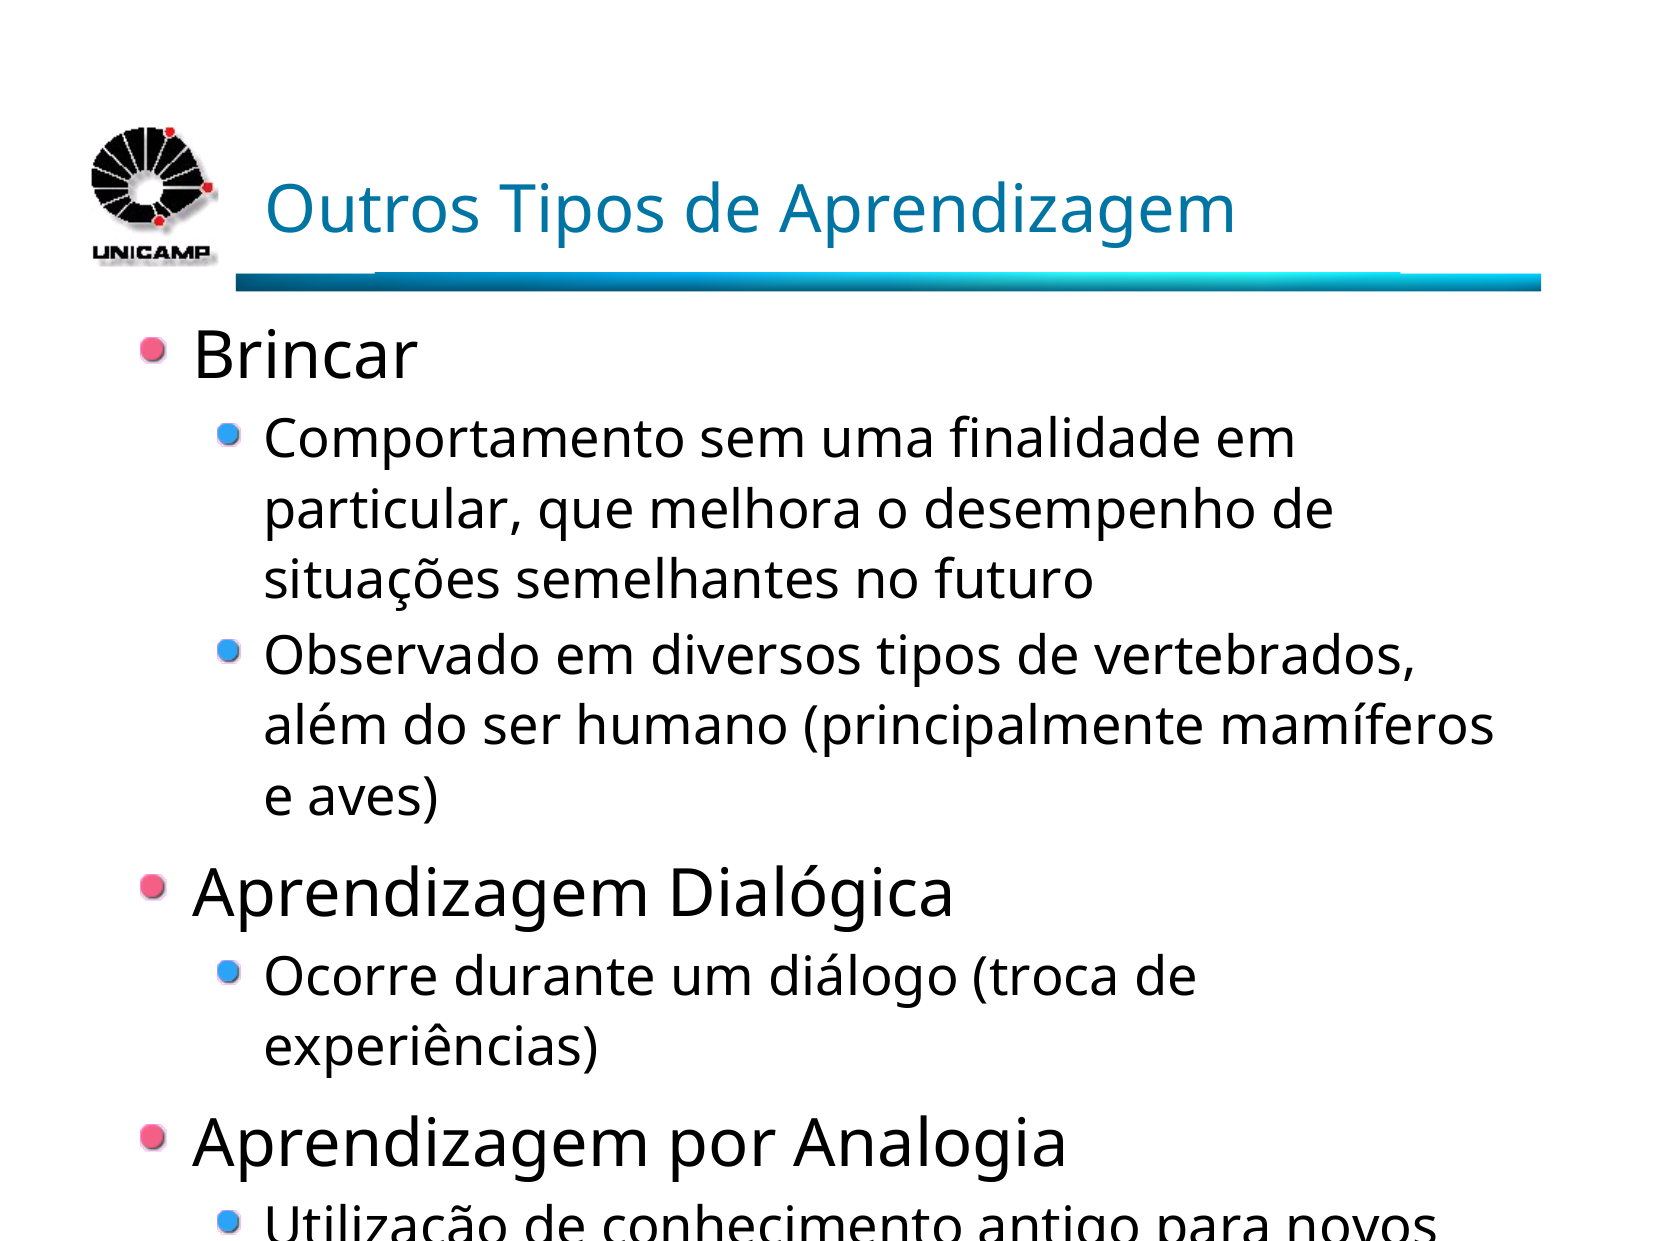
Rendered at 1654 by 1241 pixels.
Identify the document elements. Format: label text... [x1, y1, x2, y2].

list Brincar Comportamento sem uma finalidade em particular, que melhora o desempenho de situações semelhantes no futuro Observado em diversos tipos de vertebrados, além do ser humano (principalmente mamíferos e aves) Aprendizagem Dialógica Ocorre durante um diálogo (troca de experiências) Aprendizagem por Analogia Utilização de conhecimento antigo para novos usos com os quais guarda similaridade [121, 309, 1534, 1167]
picture [216, 1209, 242, 1236]
picture [125, 272, 1654, 295]
title Outros Tipos de Aprendizagem [264, 57, 1534, 250]
